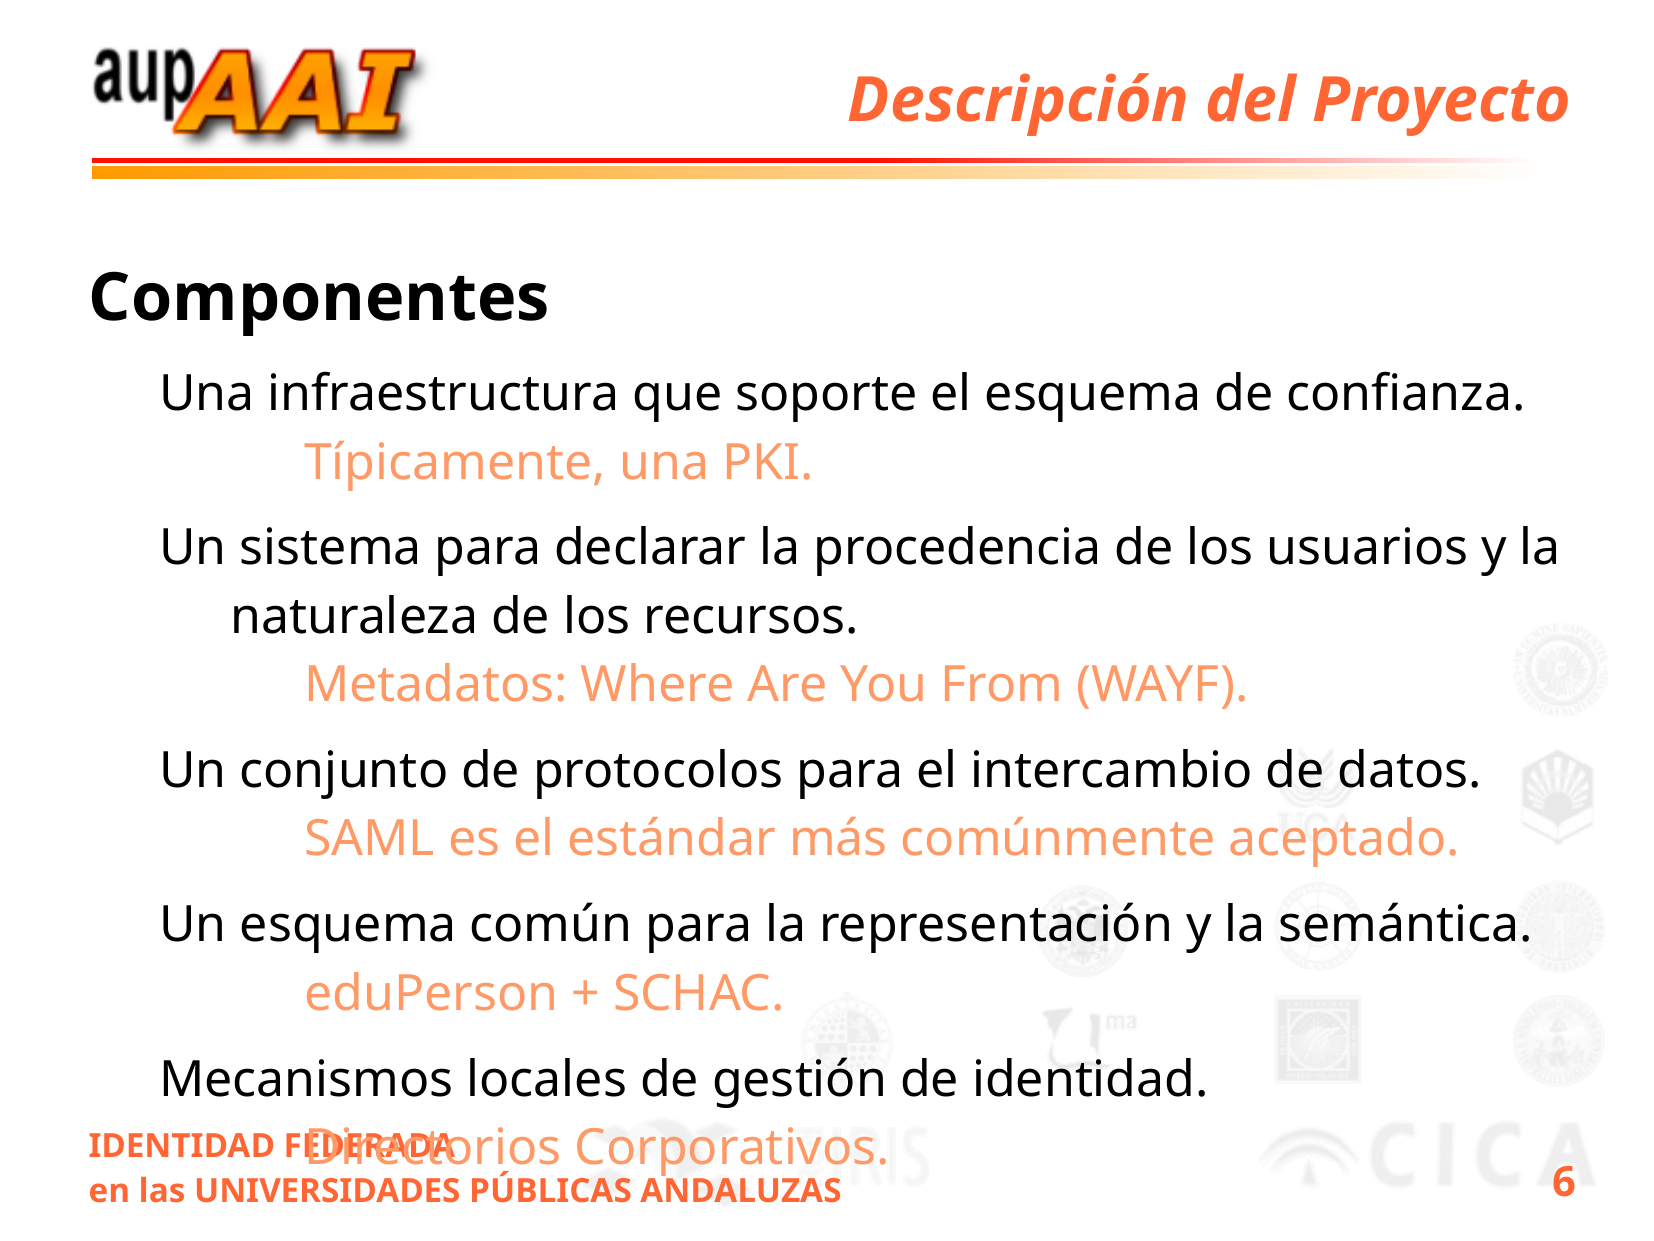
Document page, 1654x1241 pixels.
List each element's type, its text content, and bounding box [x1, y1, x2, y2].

list Componentes Una infraestructura que soporte el esquema de confianza. Típicamente, una PKI. Un sistema para declarar la procedencia de los usuarios y la naturaleza de los recursos. Metadatos: Where Are You From (WAYF). Un conjunto de protocolos para el intercambio de datos. SAML es el estándar más comúnmente aceptado. Un esquema común para la representación y la semántica. eduPerson + SCHAC. Mecanismos locales de gestión de identidad. Directorios Corporativos. [82, 248, 1571, 1049]
picture [49, 19, 1545, 179]
picture [581, 1072, 595, 1080]
title Descripción del Proyecto [590, 62, 1571, 133]
picture [579, 618, 1614, 1209]
